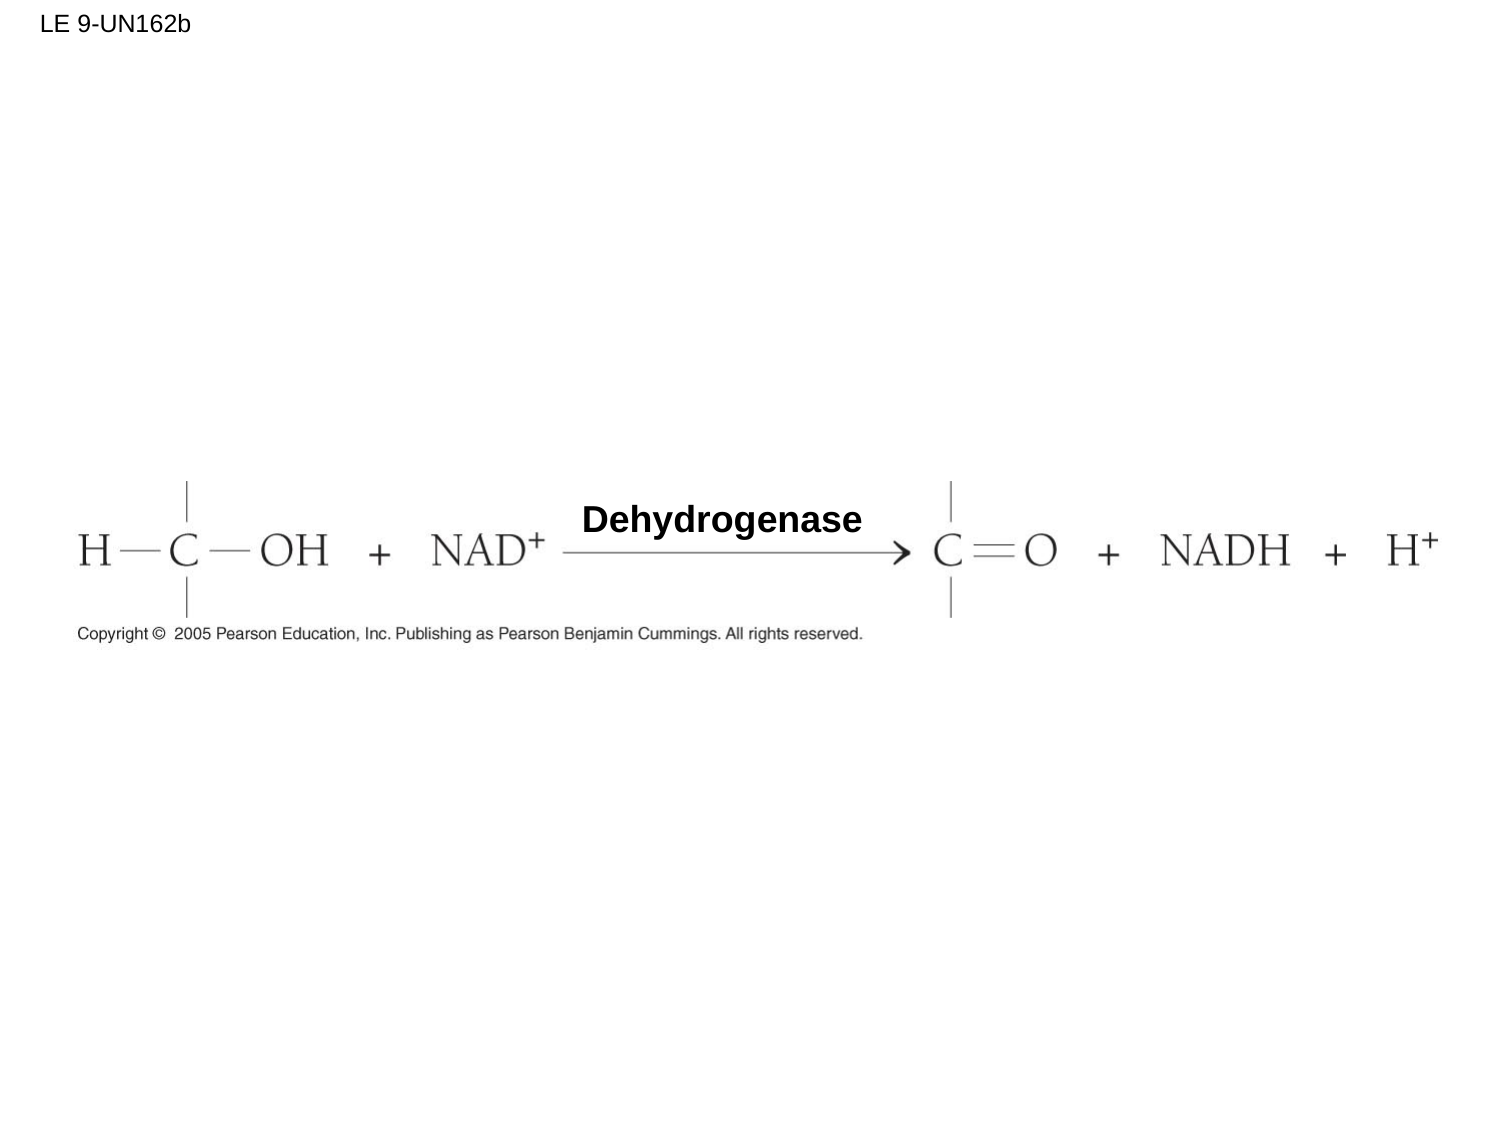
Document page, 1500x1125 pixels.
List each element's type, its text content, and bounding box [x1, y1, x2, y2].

picture [49, 473, 1450, 652]
text_box Dehydrogenase [563, 500, 881, 555]
title LE 9-UN162b [24, 0, 351, 51]
